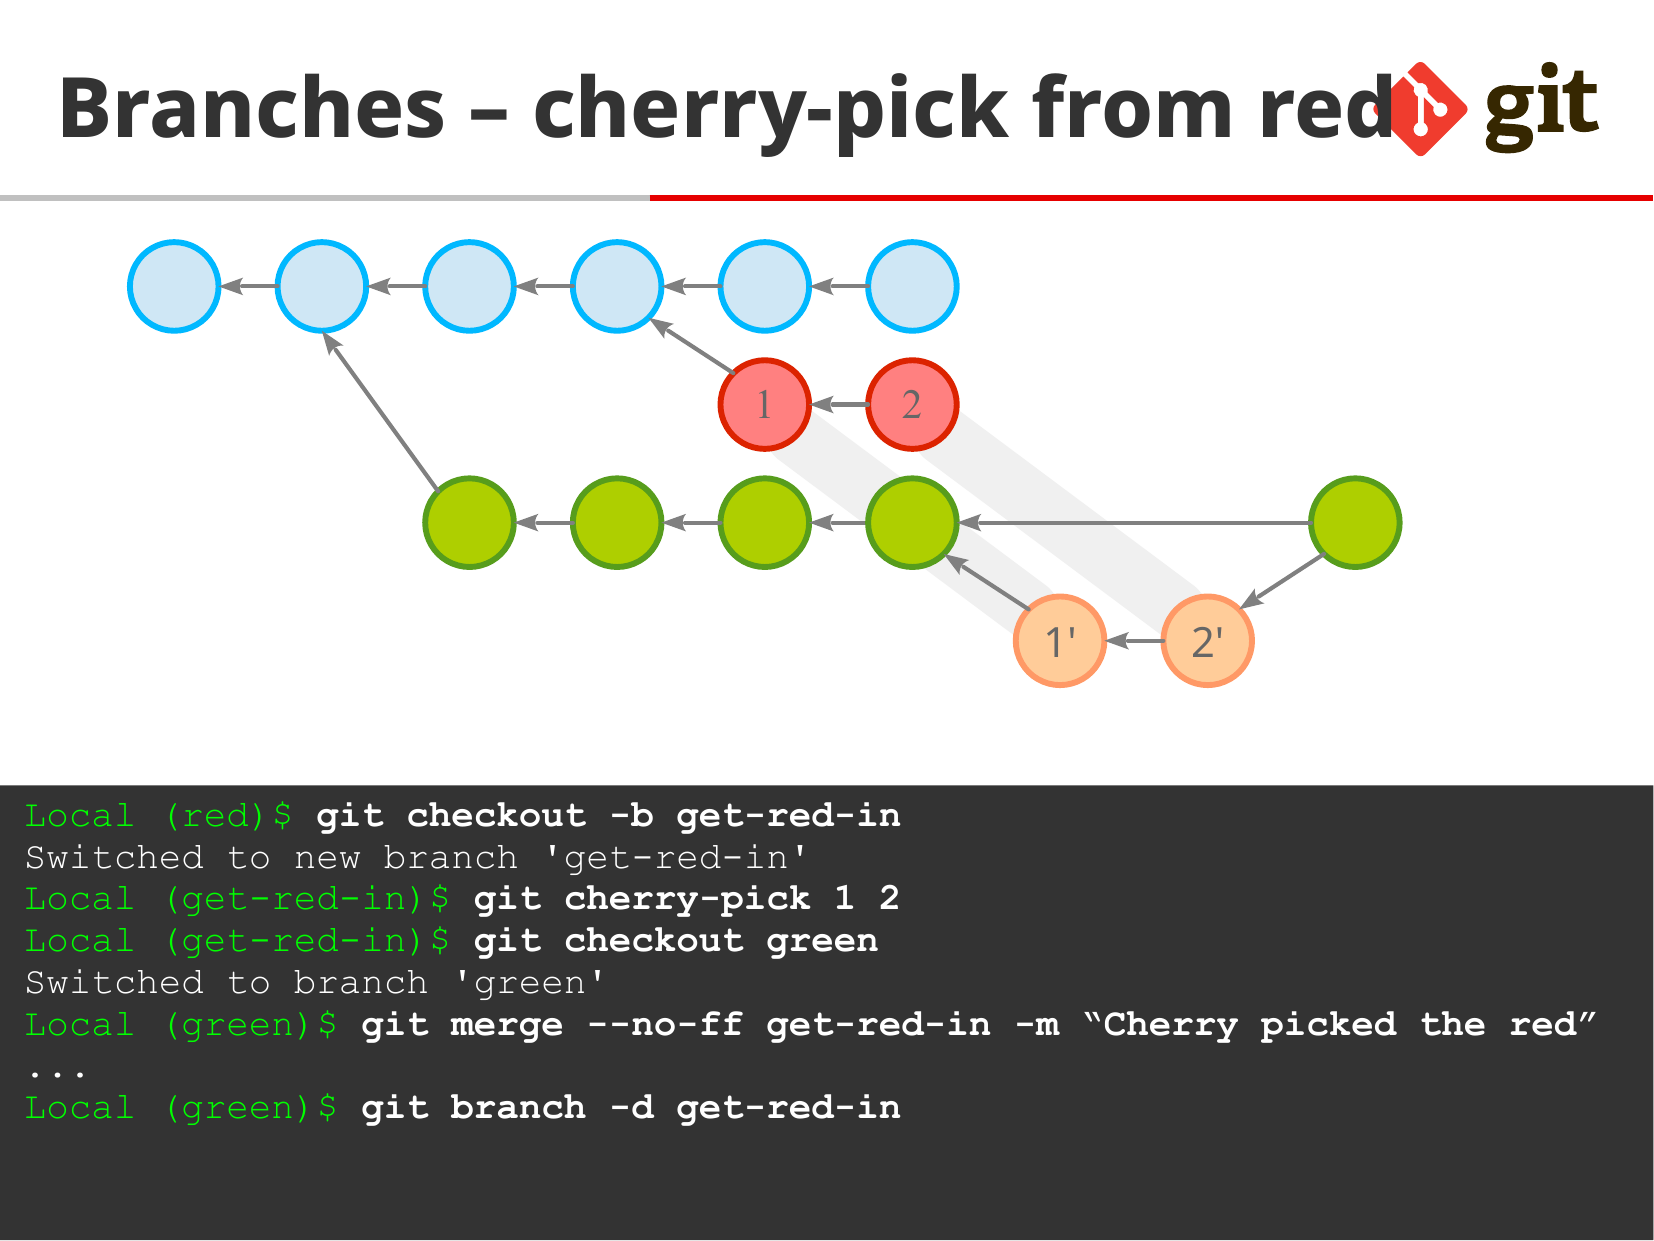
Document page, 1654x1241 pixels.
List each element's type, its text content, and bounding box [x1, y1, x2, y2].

text_box [425, 478, 514, 567]
text_box [129, 242, 219, 331]
text_box 2' [1163, 596, 1253, 686]
title Branches – cherry-pick from red [56, 36, 1546, 175]
text_box 2 [868, 360, 957, 449]
text_box 1 [720, 360, 810, 449]
text_box [572, 478, 662, 567]
text_box [1311, 478, 1400, 567]
text_box [572, 242, 662, 331]
text_box [868, 242, 957, 331]
text_box 1' [1020, 600, 1101, 681]
text_box [277, 242, 367, 331]
text_box [425, 242, 514, 331]
text_box Local (red)$ git checkout -b get-red-in Switched to new branch 'get-red-in' Local (get-red-in)$ git cherry-pick 1 2 Local (get-red-in)$ git checkout green Switched to branch 'green' Local (green)$ git merge --no-ff get-red-in -m “Cherry picked the red” ... Local (green)$ git branch -d get-red-in [0, 785, 1654, 1241]
text_box [720, 478, 810, 567]
text_box [868, 478, 957, 567]
text_box [720, 242, 810, 331]
